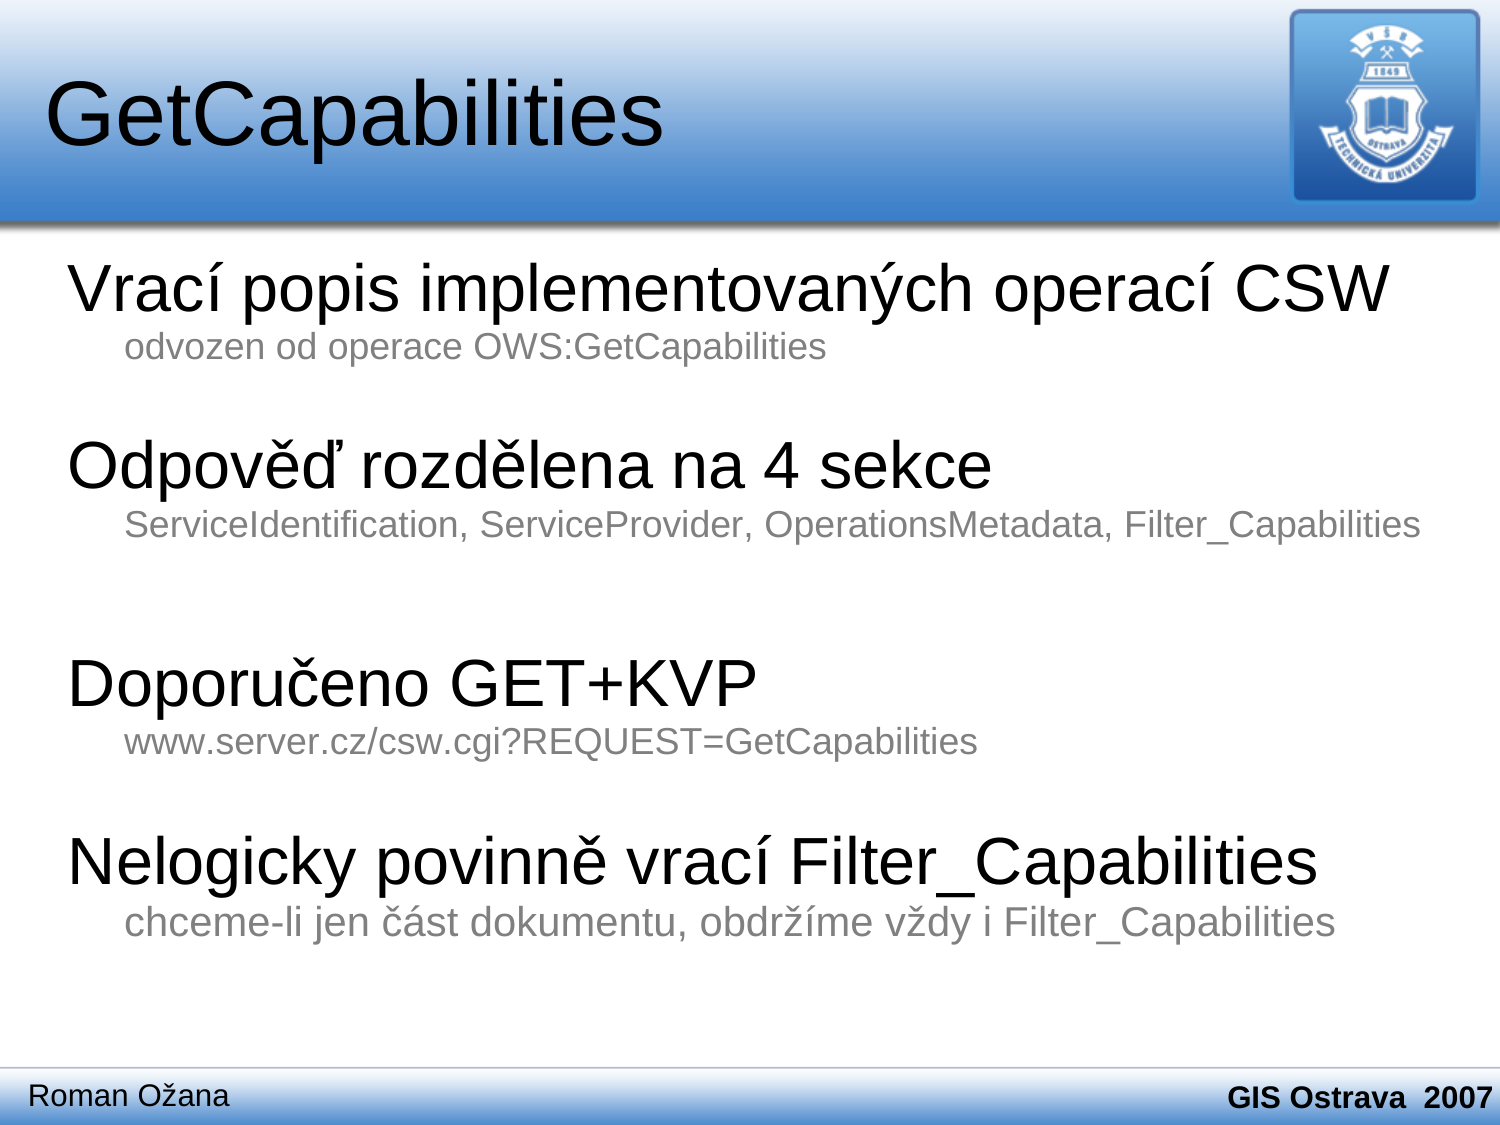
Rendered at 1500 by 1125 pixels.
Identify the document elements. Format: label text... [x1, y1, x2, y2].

picture [0, 0, 1500, 1125]
list Vrací popis implementovaných operací CSW odvozen od operace OWS:GetCapabilities Odpověď rozdělena na 4 sekce ServiceIdentification, ServiceProvider, OperationsMetadata, Filter_Capabilities Doporučeno GET+KVP www.server.cz/csw.cgi?REQUEST=GetCapabilities Nelogicky povinně vrací Filter_Capabilities chceme-li jen část dokumentu, obdržíme vždy i Filter_Capabilities [53, 243, 1471, 1059]
title GetCapabilities [29, 31, 1235, 197]
